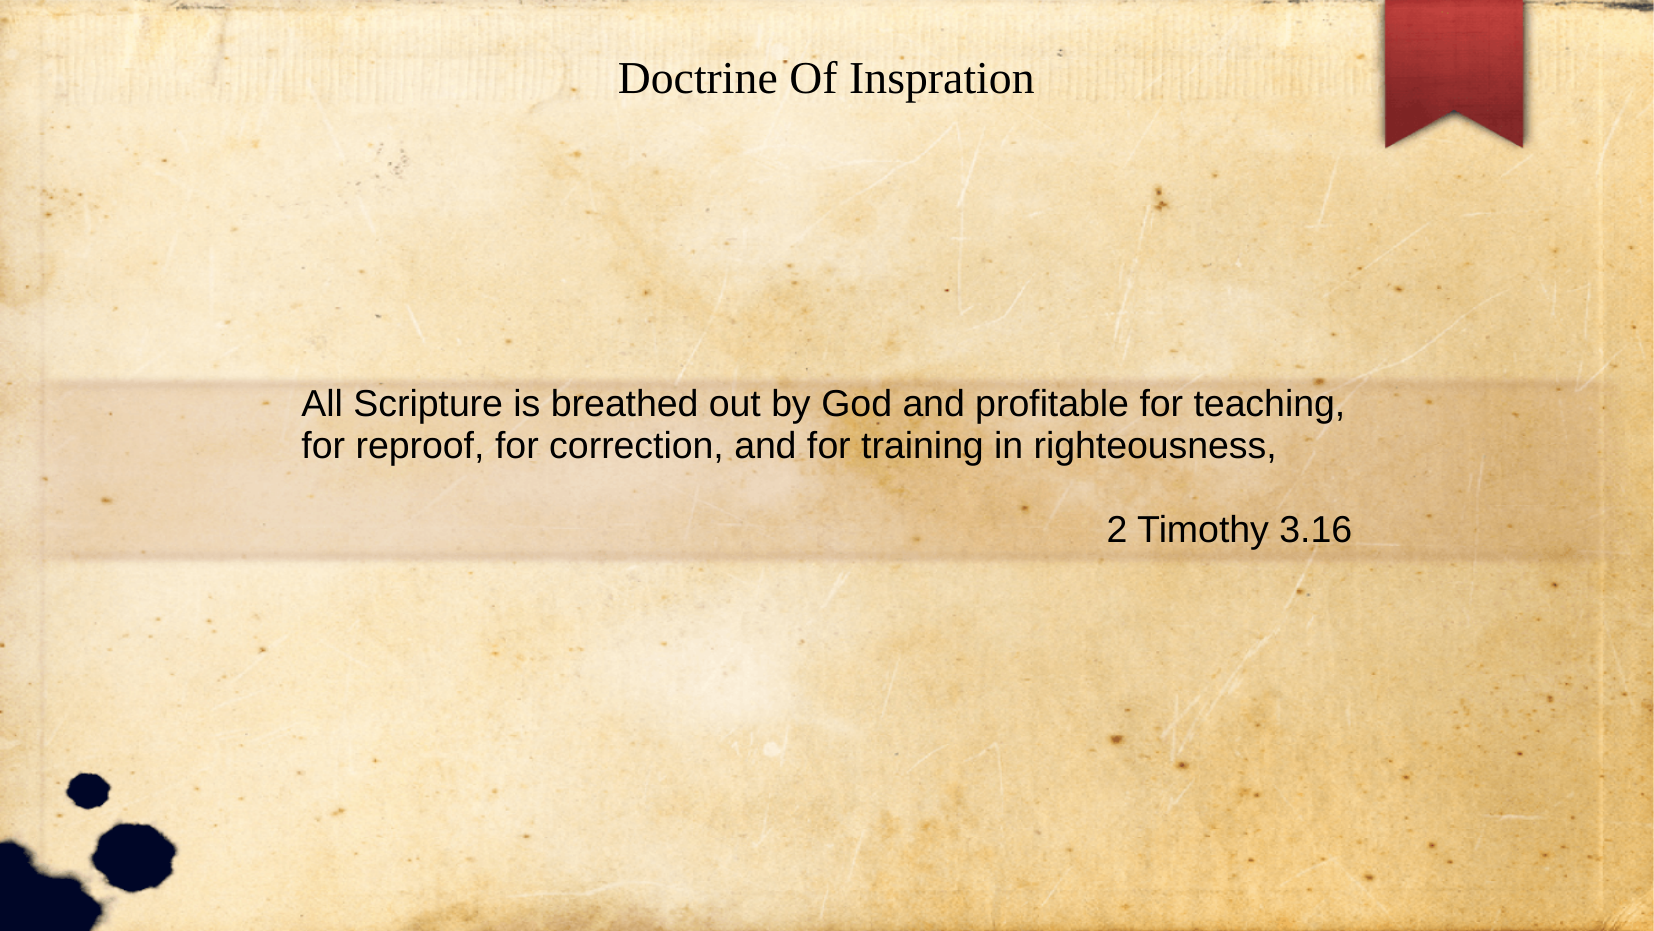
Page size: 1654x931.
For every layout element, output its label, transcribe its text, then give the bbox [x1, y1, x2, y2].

text_box All Scripture is breathed out by God and profitable for teaching, for reproof, for correction, and for training in righteousness, 2 Timothy 3.16 [286, 375, 1367, 558]
title Doctrine Of Inspration [82, 0, 1571, 156]
picture [0, 0, 1654, 931]
